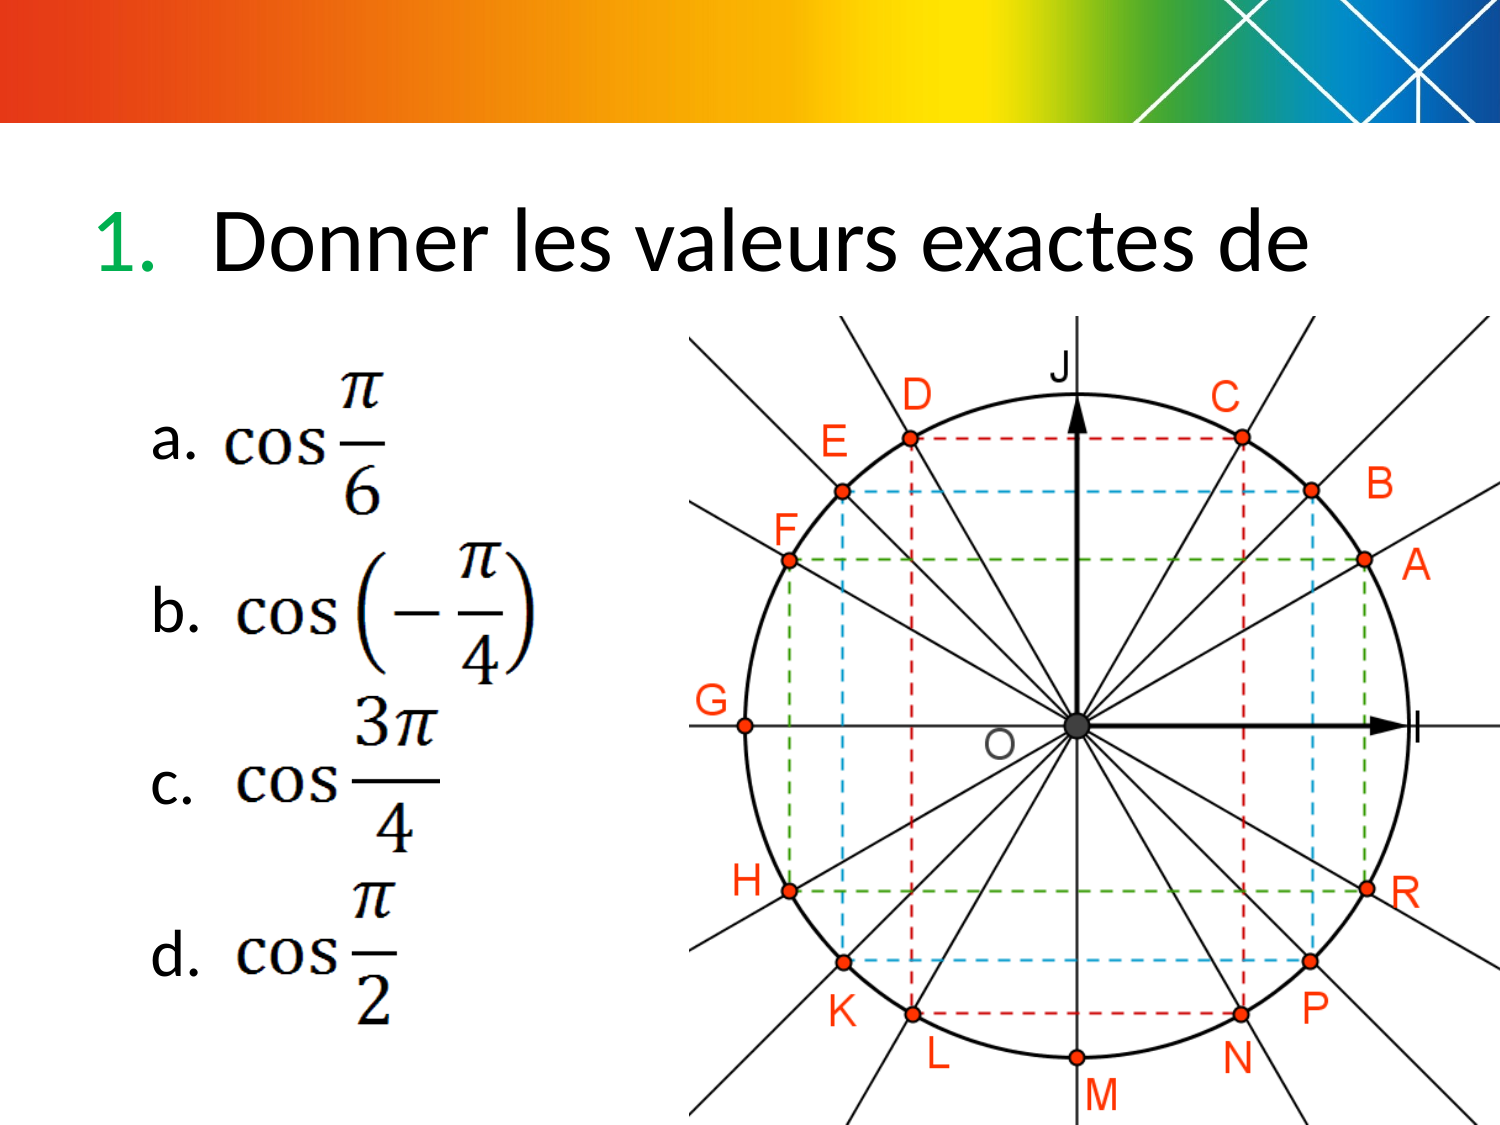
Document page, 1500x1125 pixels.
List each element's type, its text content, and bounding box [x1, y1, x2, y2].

picture [234, 873, 399, 1039]
title Donner les valeurs exactes de [75, 163, 1426, 305]
picture [1340, 0, 1500, 123]
picture [234, 533, 541, 867]
picture [689, 316, 1500, 1125]
text_box a. b. c. d. [135, 385, 689, 998]
picture [0, 0, 1359, 123]
picture [222, 363, 387, 531]
